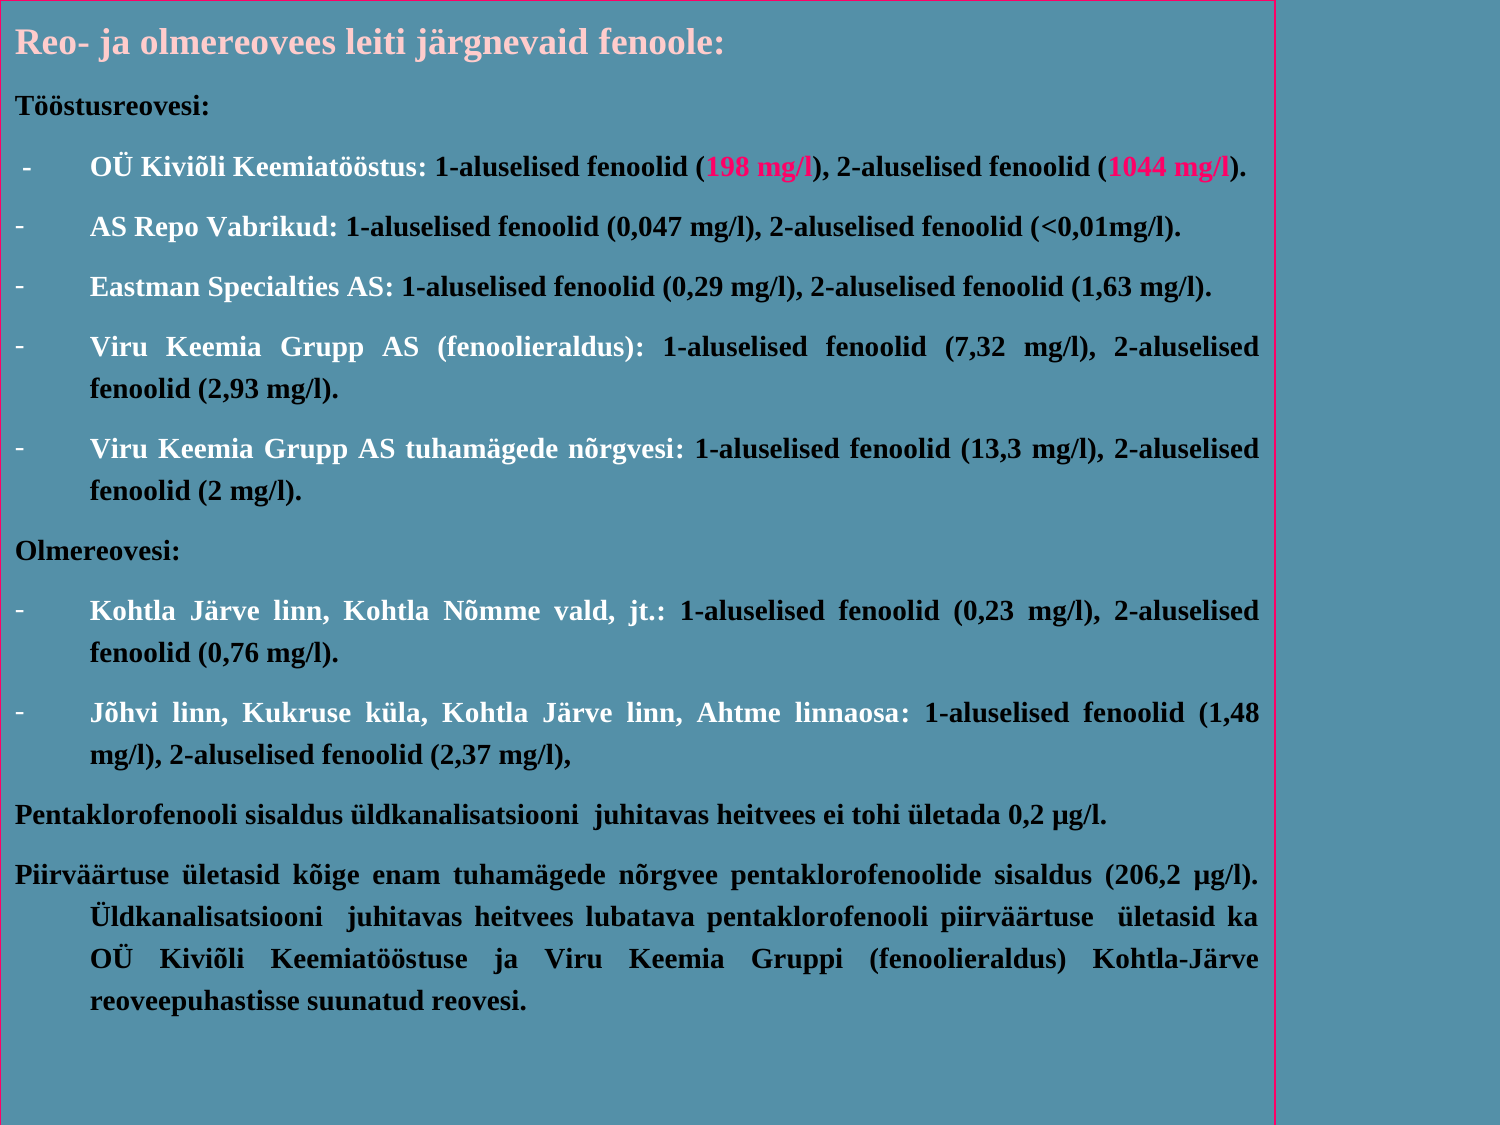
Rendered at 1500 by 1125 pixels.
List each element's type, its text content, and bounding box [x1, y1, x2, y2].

text_box Reo- ja olmereovees leiti järgnevaid fenoole: Tööstusreovesi: - OÜ Kiviõli Keemiatööstus: 1-aluselised fenoolid (198 mg/l), 2-aluselised fenoolid (1044 mg/l). AS Repo Vabrikud: 1-aluselised fenoolid (0,047 mg/l), 2-aluselised fenoolid (<0,01mg/l). Eastman Specialties AS: 1-aluselised fenoolid (0,29 mg/l), 2-aluselised fenoolid (1,63 mg/l). Viru Keemia Grupp AS (fenoolieraldus): 1-aluselised fenoolid (7,32 mg/l), 2-aluselised fenoolid (2,93 mg/l). Viru Keemia Grupp AS tuhamägede nõrgvesi: 1-aluselised fenoolid (13,3 mg/l), 2-aluselised fenoolid (2 mg/l). Olmereovesi: Kohtla Järve linn, Kohtla Nõmme vald, jt.: 1-aluselised fenoolid (0,23 mg/l), 2-aluselised fenoolid (0,76 mg/l). Jõhvi linn, Kukruse küla, Kohtla Järve linn, Ahtme linnaosa: 1-aluselised fenoolid (1,48 mg/l), 2-aluselised fenoolid (2,37 mg/l), Pentaklorofenooli sisaldus üldkanalisatsiooni juhitavas heitvees ei tohi ületada 0,2 µg/l. Piirväärtuse ületasid kõige enam tuhamägede nõrgvee pentaklorofenoolide sisaldus (206,2 µg/l). Üldkanalisatsiooni juhitavas heitvees lubatava pentaklorofenooli piirväärtuse ületasid ka OÜ Kiviõli Keemiatööstuse ja Viru Keemia Gruppi (fenoolieraldus) Kohtla-Järve reoveepuhastisse suunatud reovesi. [0, 0, 1276, 1125]
